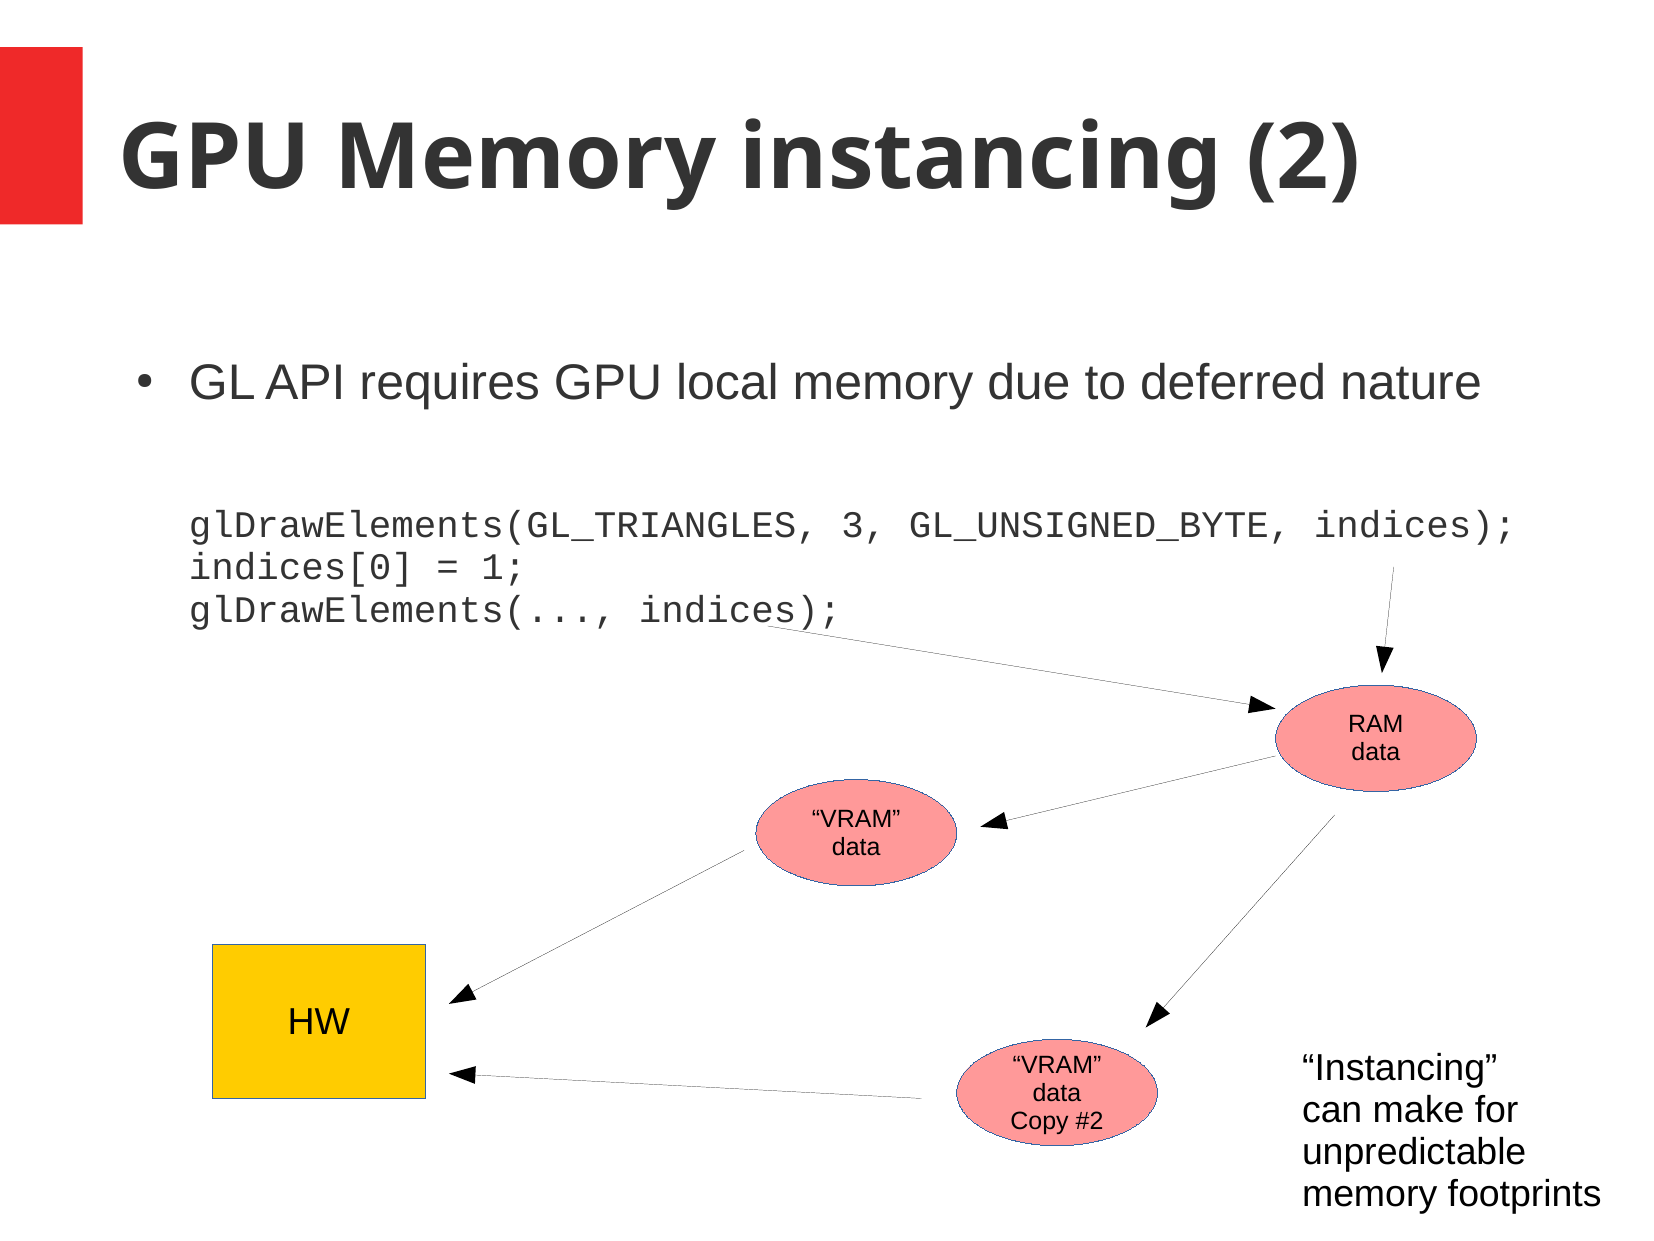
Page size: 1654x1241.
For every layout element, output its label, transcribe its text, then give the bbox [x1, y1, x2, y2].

title GPU Memory instancing (2) [118, 49, 1571, 257]
text_box RAM data [1275, 685, 1477, 792]
text_box HW [212, 944, 426, 1099]
text_box “Instancing” can make for unpredictable memory footprints [1287, 1039, 1630, 1241]
text_box “VRAM” data [755, 779, 957, 886]
list GL API requires GPU local memory due to deferred nature glDrawElements(GL_TRIANGLES, 3, GL_UNSIGNED_BYTE, indices); indices[0] = 1; glDrawElements(..., indices); [118, 354, 1595, 1074]
text_box “VRAM” data Copy #2 [956, 1039, 1158, 1146]
